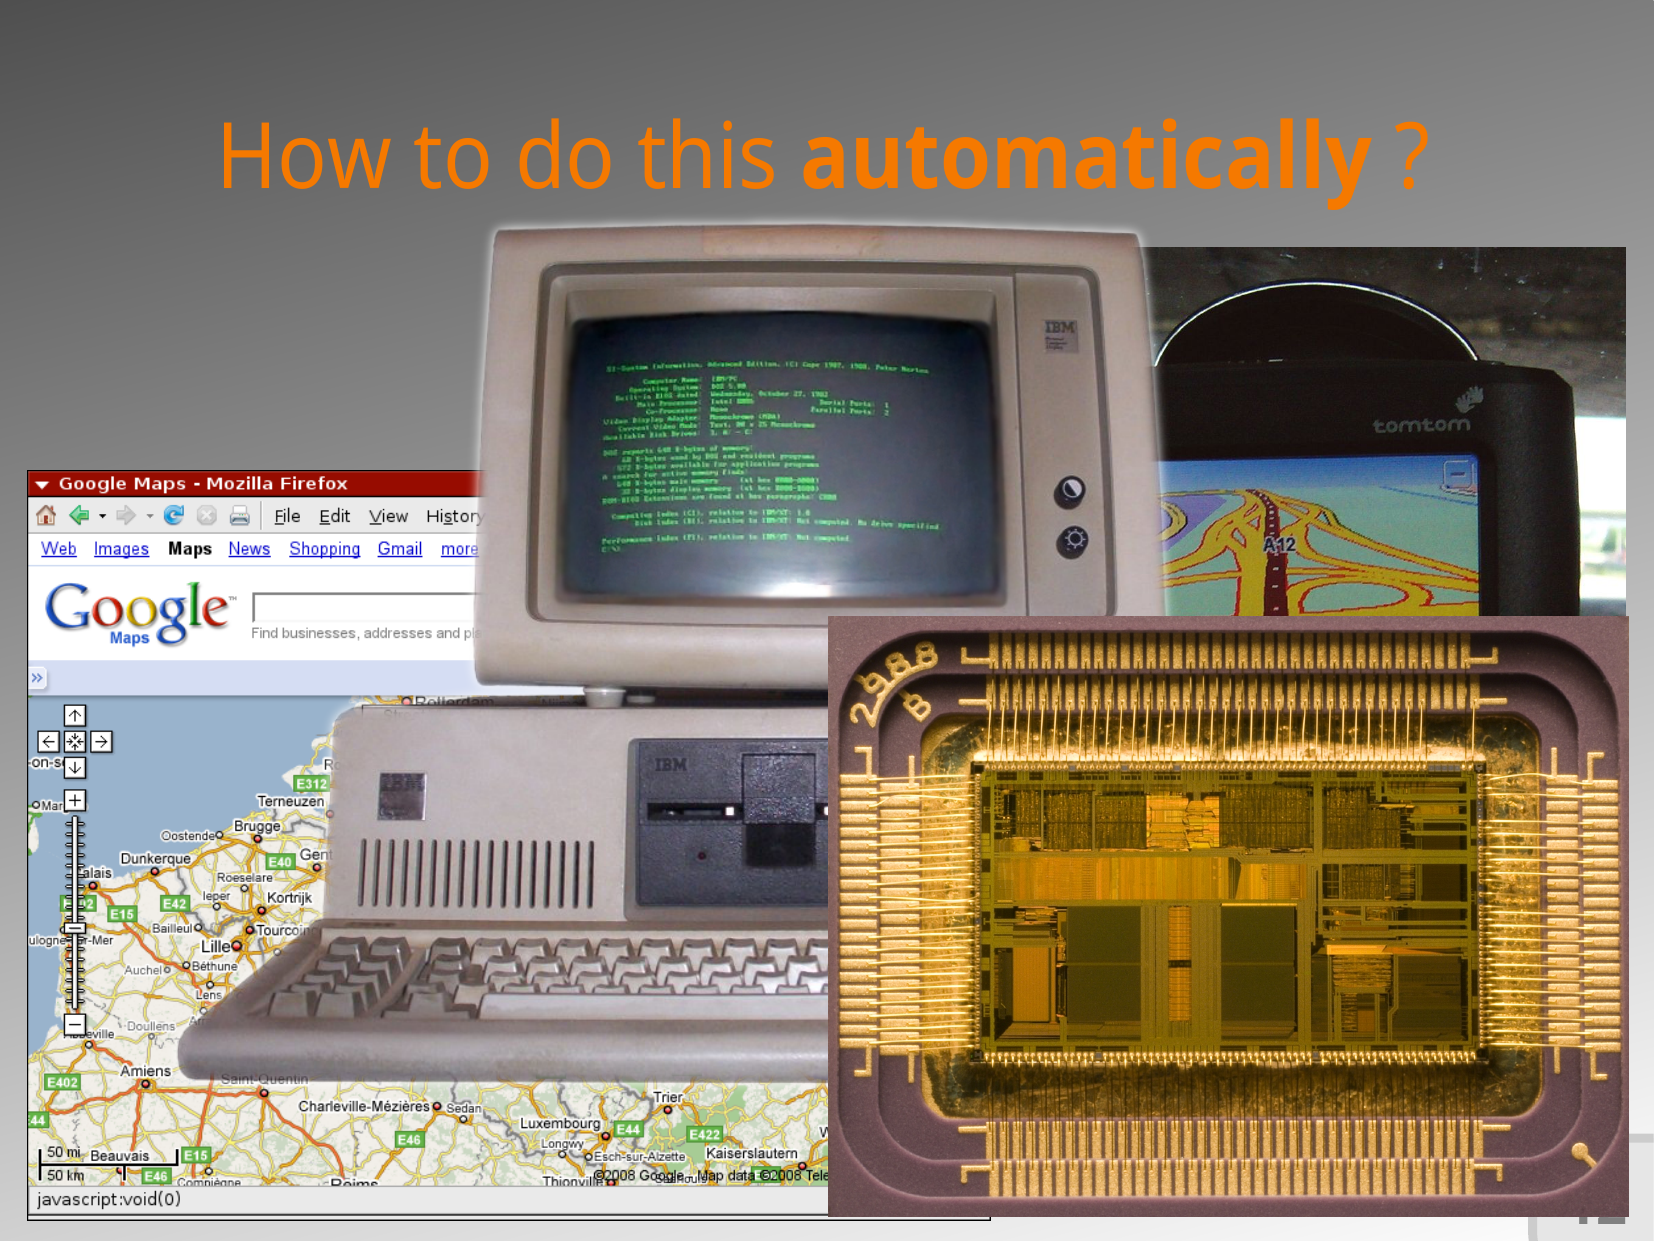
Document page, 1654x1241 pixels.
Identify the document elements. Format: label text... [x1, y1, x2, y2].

picture [27, 204, 1629, 1221]
title How to do this automatically ? [18, 49, 1629, 257]
